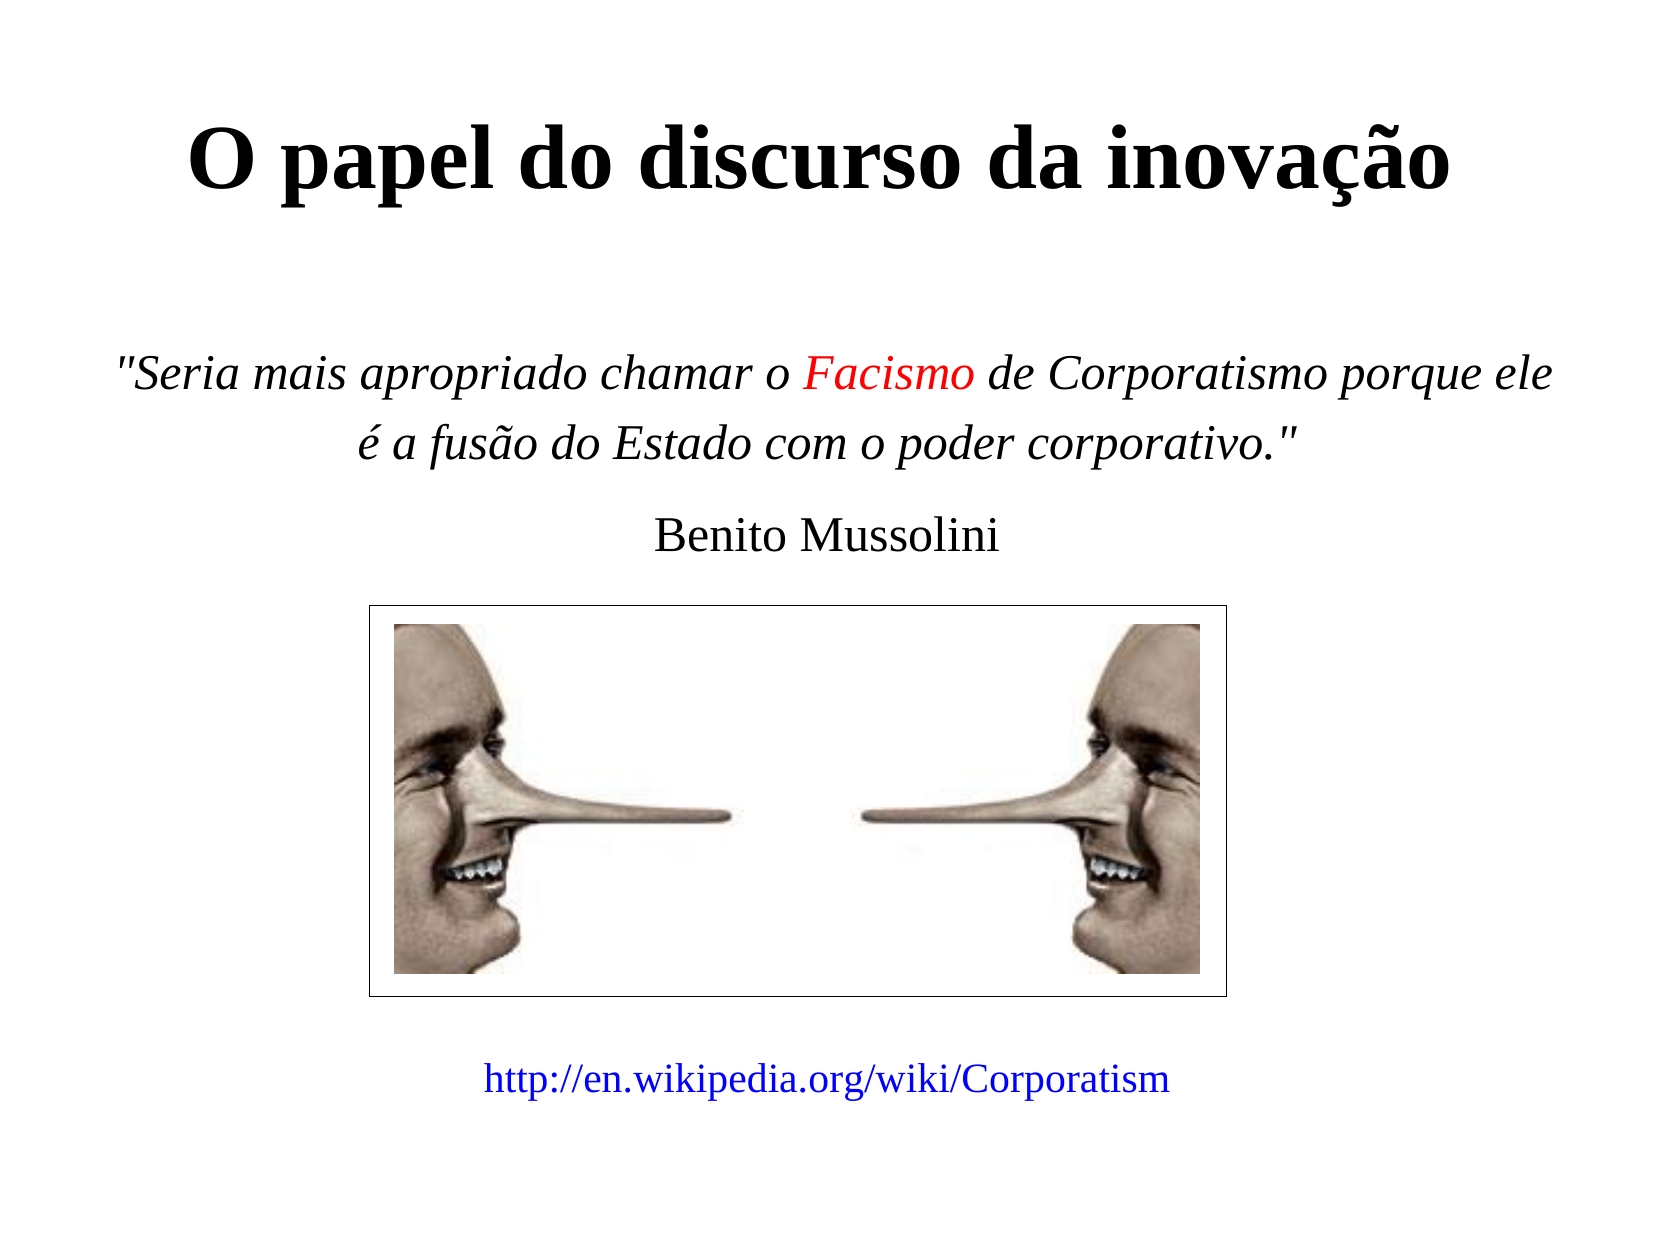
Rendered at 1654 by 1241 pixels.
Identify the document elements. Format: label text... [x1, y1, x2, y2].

title O papel do discurso da inovação [22, 68, 1620, 246]
text_box "Seria mais apropriado chamar o Facismo de Corporatismo porque ele é a fusão do Estado com o poder corporativo." Benito Mussolini http://en.wikipedia.org/wiki/Corporatism [100, 252, 1567, 1102]
